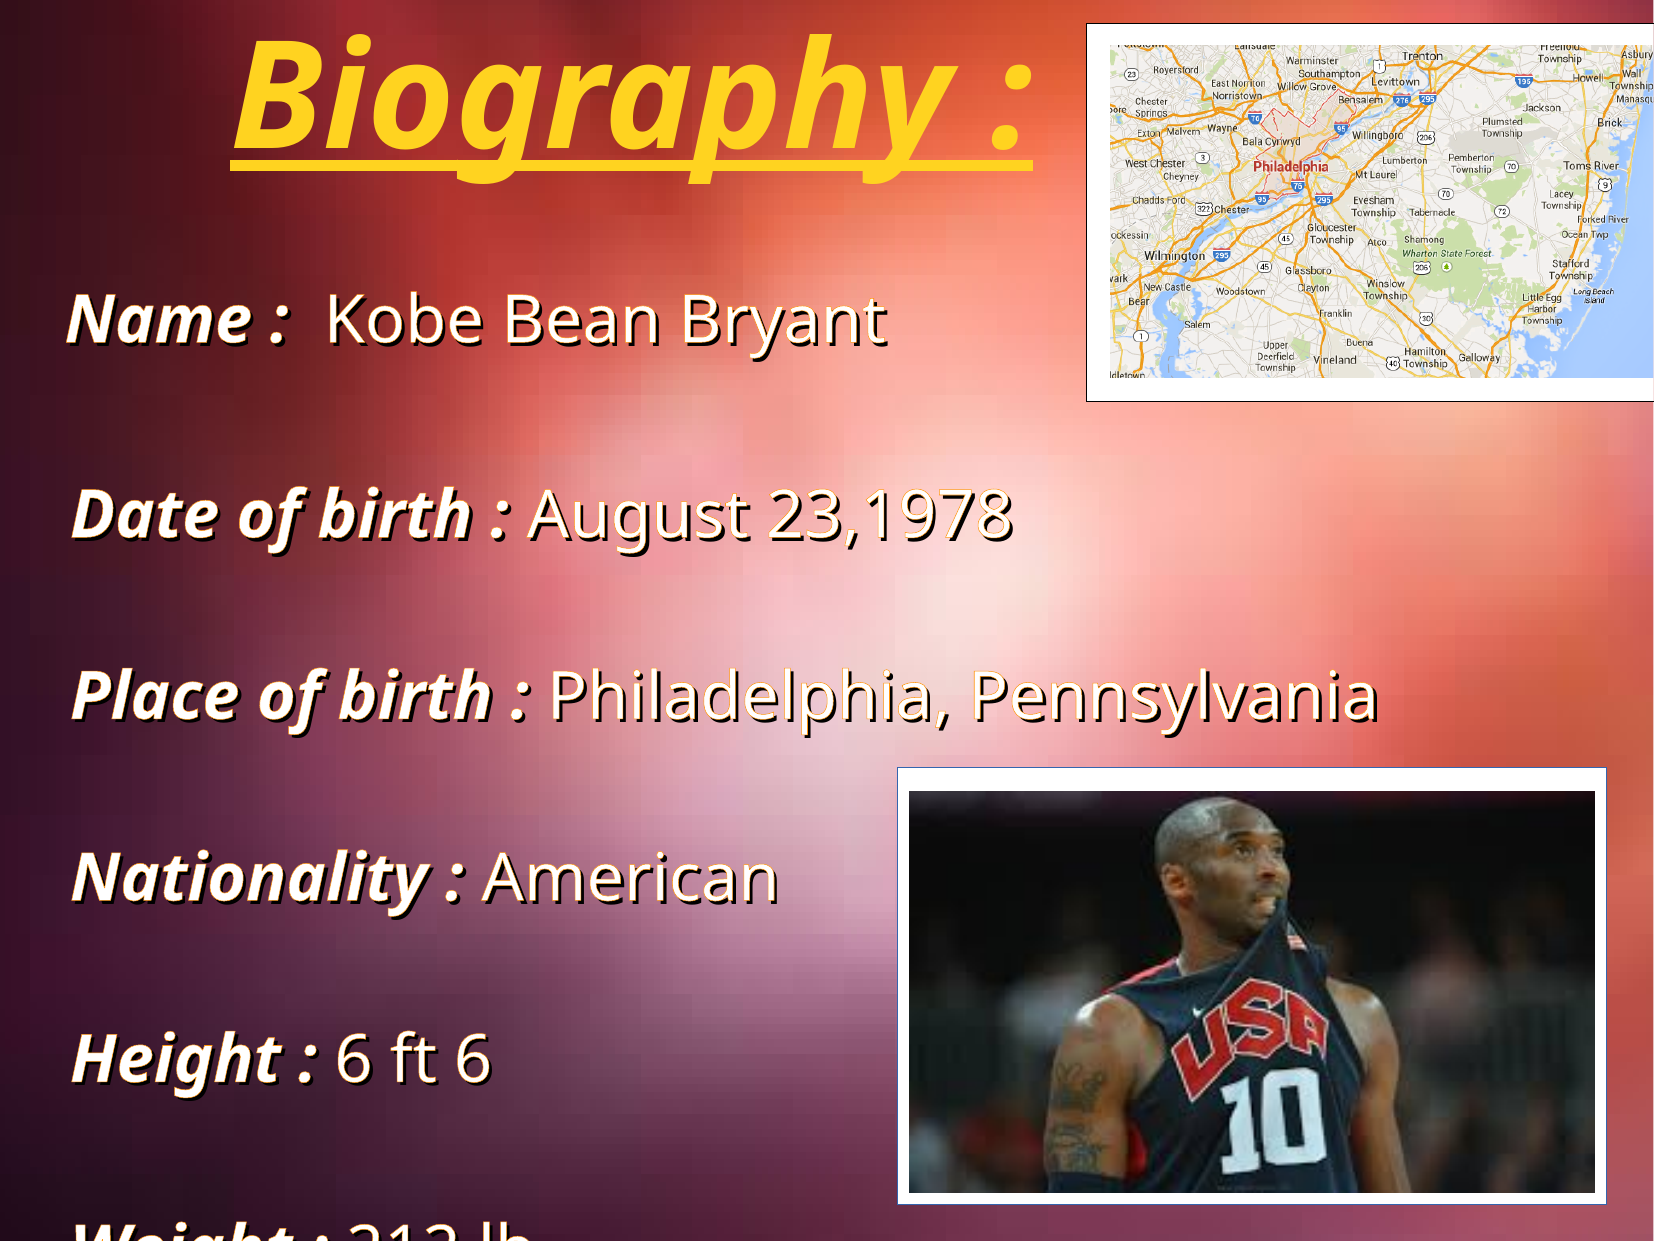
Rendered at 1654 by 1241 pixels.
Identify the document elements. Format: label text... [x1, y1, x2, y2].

text_box [897, 767, 1607, 1205]
list Biography : Name : Kobe Bean Bryant Date of birth : August 23,1978 Place of birth : Philadelphia, Pennsylvania Nationality : American Height : 6 ft 6 Weight : 212 lb [0, 0, 1654, 1241]
picture [1110, 45, 1654, 378]
text_box [1086, 23, 1654, 402]
picture [909, 791, 1595, 1193]
